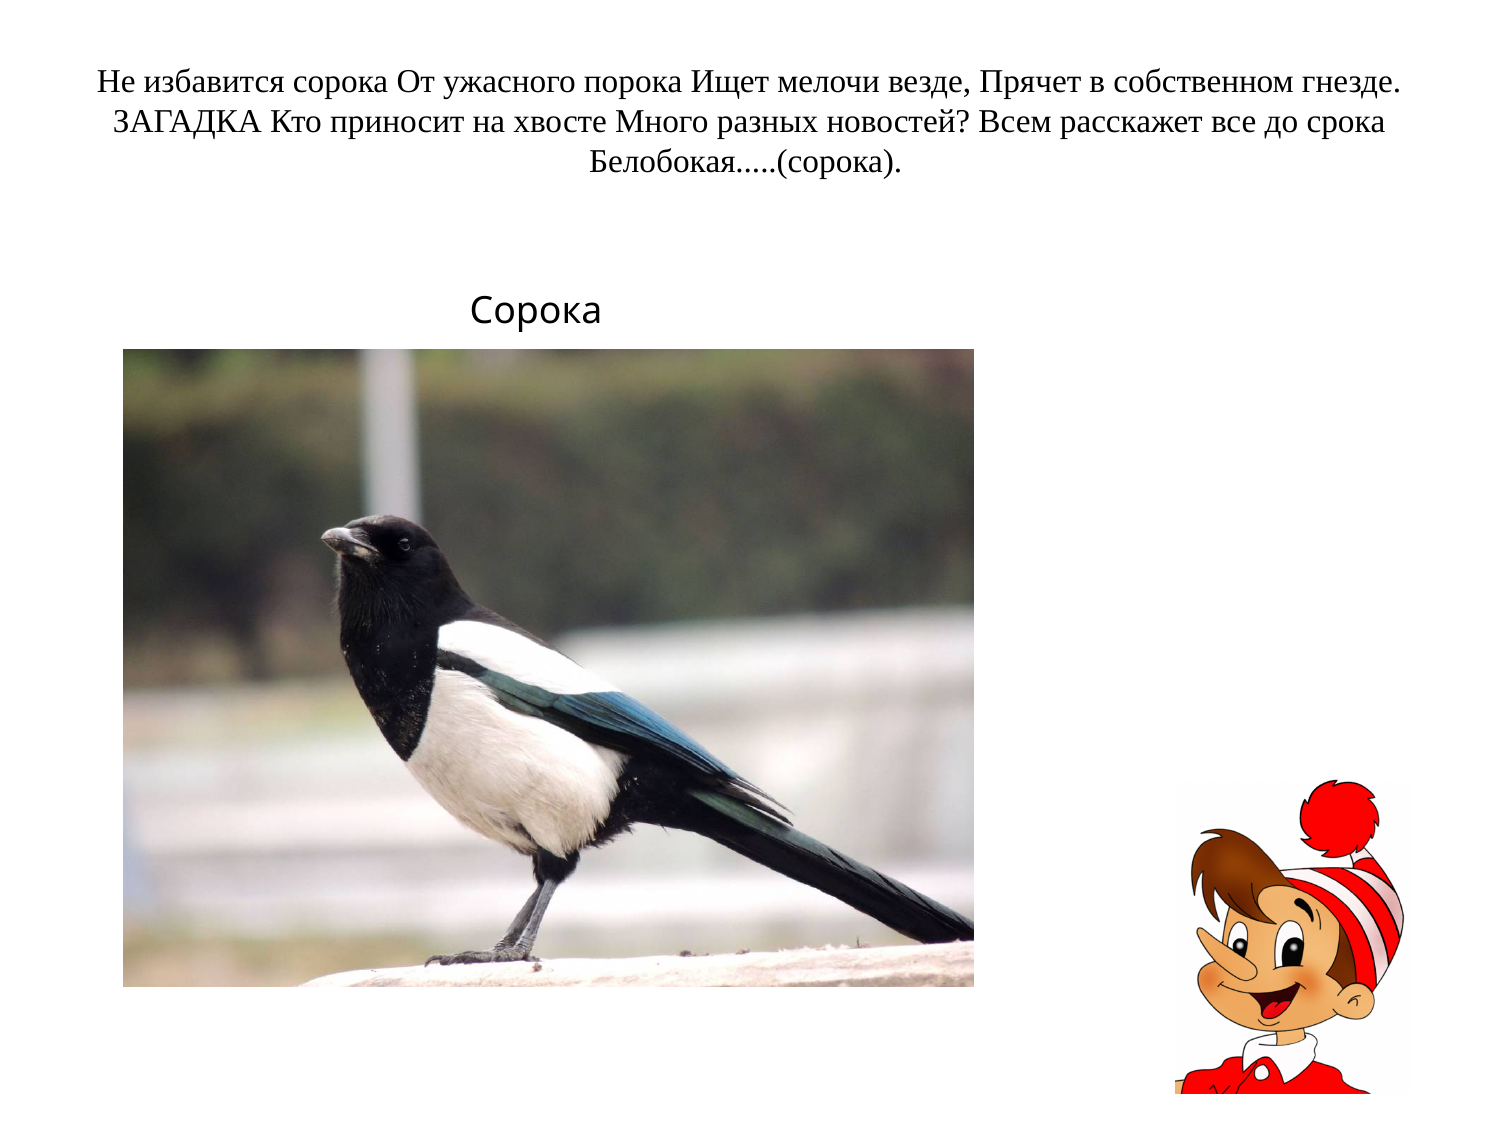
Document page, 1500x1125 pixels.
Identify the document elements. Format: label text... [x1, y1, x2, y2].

text_box Сорока [455, 279, 618, 339]
title Не избавится сорока От ужасного порока Ищет мелочи везде, Прячет в собственном гнезде. ЗАГАДКА Кто приносит на хвосте Много разных новостей? Всем расскажет все до срока Белобокая.....(сорока). [75, 45, 1426, 233]
picture [123, 349, 974, 987]
picture [1175, 779, 1412, 1094]
